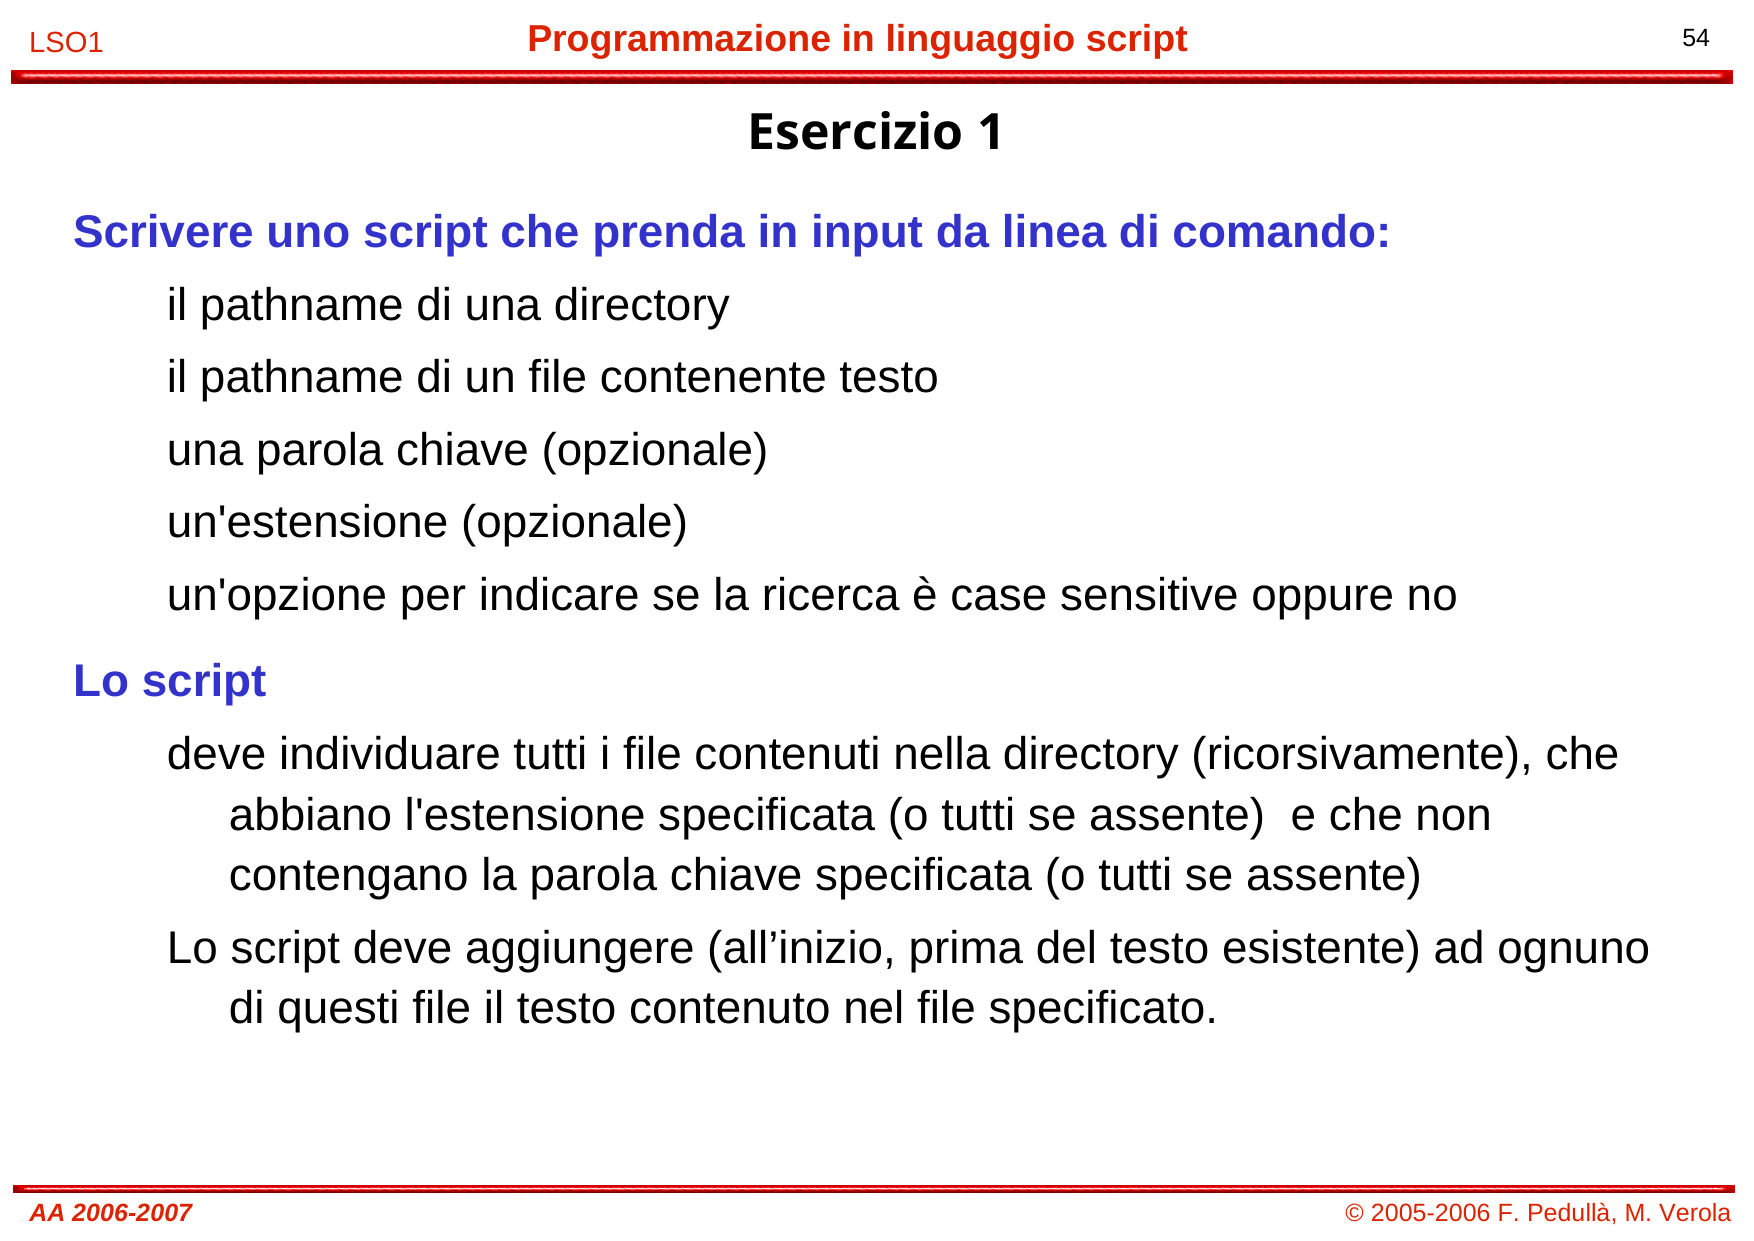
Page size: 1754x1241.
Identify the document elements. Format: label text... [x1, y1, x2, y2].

list Scrivere uno script che prenda in input da linea di comando: il pathname di una directory il pathname di un file contenente testo una parola chiave (opzionale) un'estensione (opzionale) un'opzione per indicare se la ricerca è case sensitive oppure no Lo script deve individuare tutti i file contenuti nella directory (ricorsivamente), che abbiano l'estensione specificata (o tutti se assente) e che non contengano la parola chiave specificata (o tutti se assente) Lo script deve aggiungere (all’inizio, prima del testo esistente) ad ognuno di questi file il testo contenuto nel file specificato. [58, 194, 1696, 1061]
title Esercizio 1 [705, 84, 1048, 180]
picture [13, 1185, 1735, 1193]
picture [11, 70, 1733, 84]
